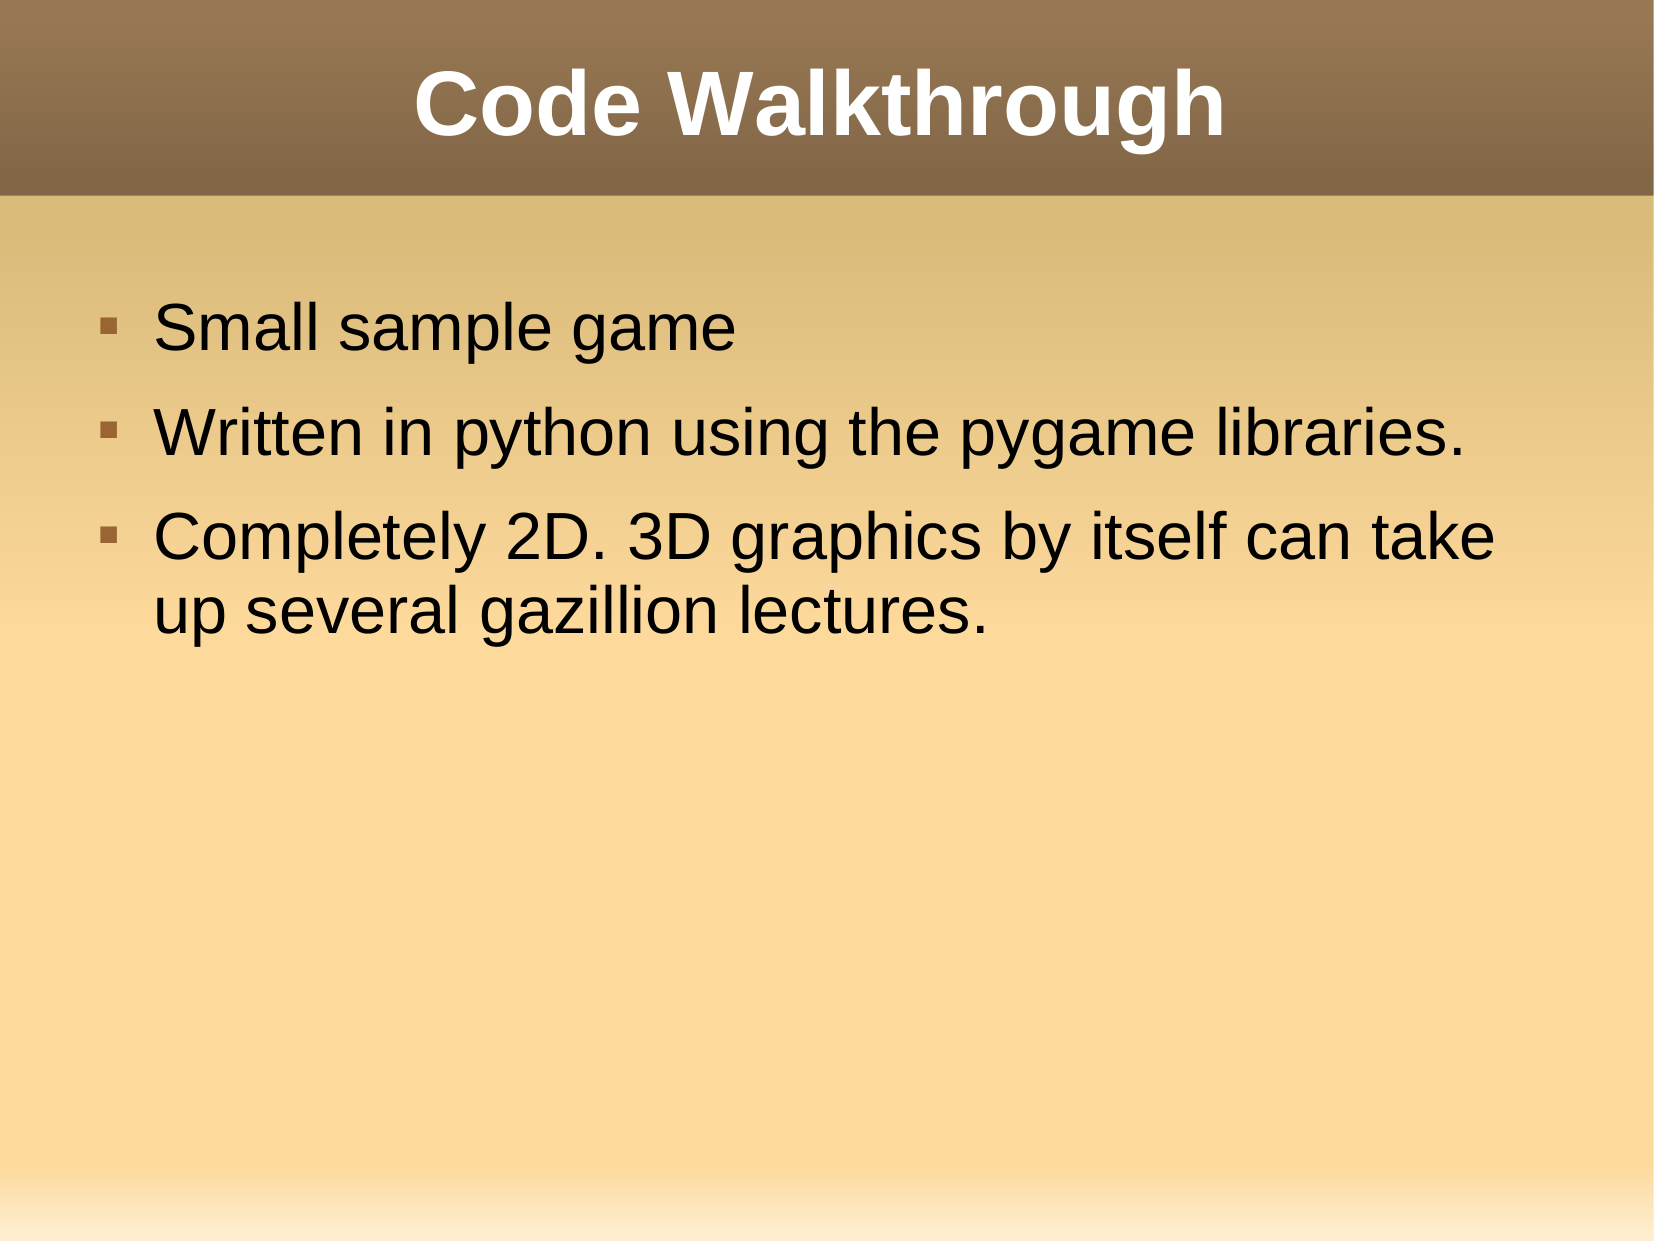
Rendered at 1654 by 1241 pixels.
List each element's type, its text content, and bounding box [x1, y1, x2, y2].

list Small sample game Written in python using the pygame libraries. Completely 2D. 3D graphics by itself can take up several gazillion lectures. [82, 290, 1571, 1109]
title Code Walkthrough [76, 0, 1565, 208]
picture [0, 0, 1654, 1241]
